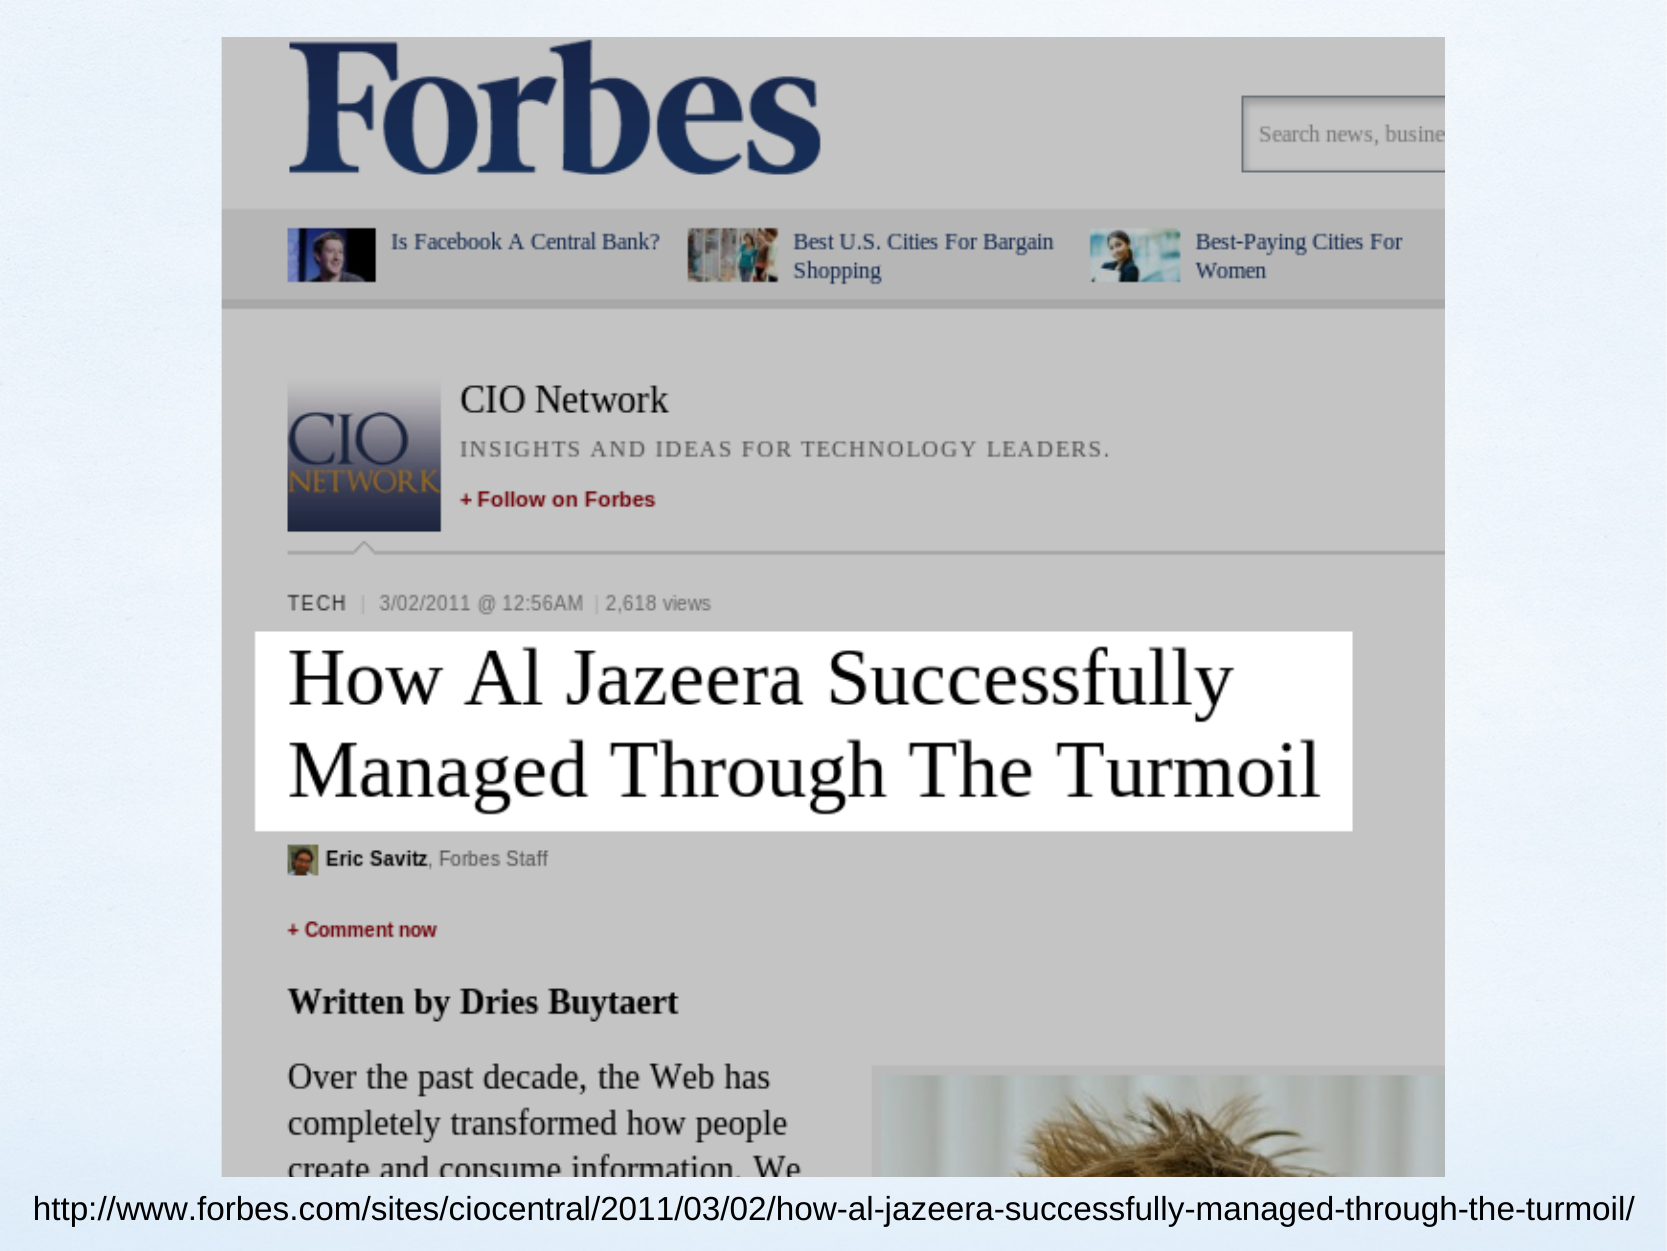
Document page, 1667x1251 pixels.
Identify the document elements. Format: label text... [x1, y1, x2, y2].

text_box http://www.forbes.com/sites/ciocentral/2011/03/02/how-al-jazeera-successfully-managed-through-the-turmoil/ [18, 1180, 1653, 1235]
picture [0, 0, 1667, 1251]
